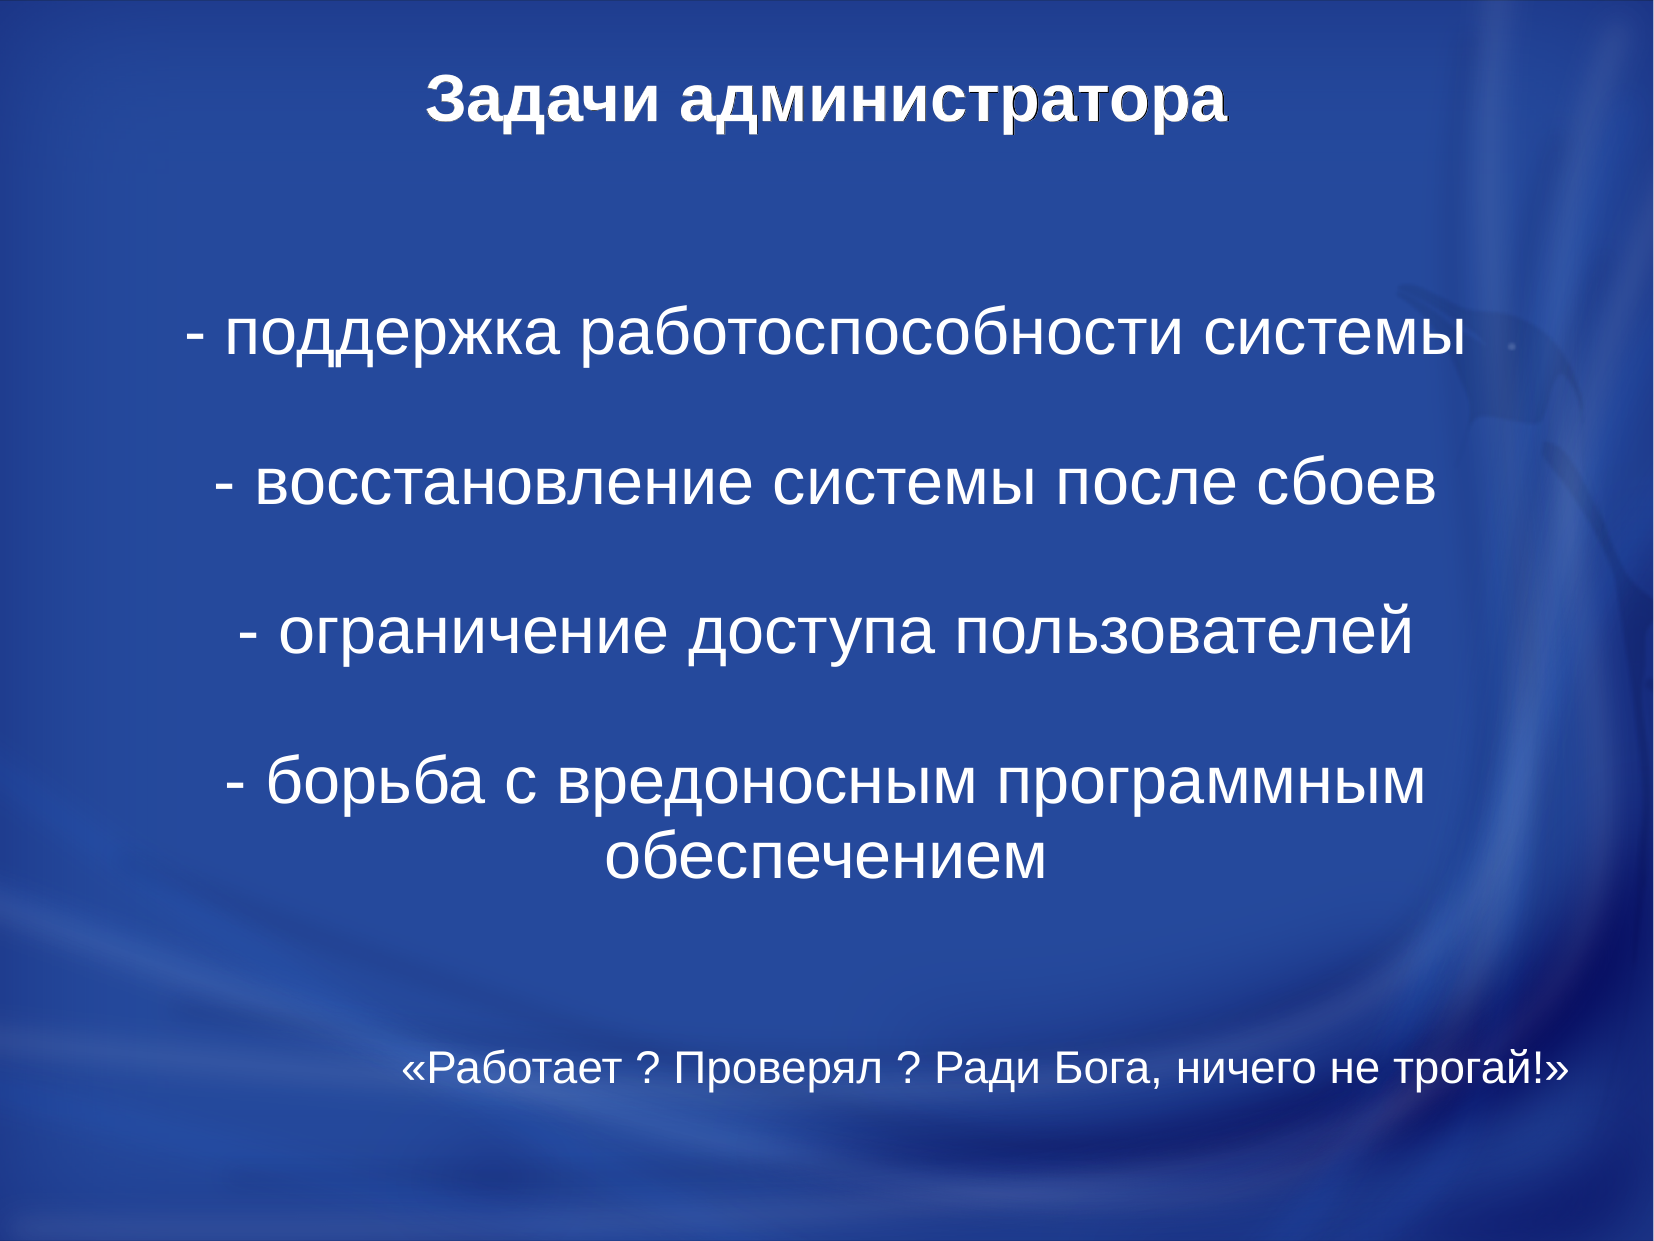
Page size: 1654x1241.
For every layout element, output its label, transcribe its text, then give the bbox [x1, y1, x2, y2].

picture [0, 0, 1654, 1241]
subtitle - поддержка работоспособности системы - восстановление системы после сбоев - ограничение доступа пользователей - борьба с вредоносным программным обеспечением «Работает ? Проверял ? Ради Бога, ничего не трогай!» [82, 206, 1571, 1182]
title Задачи администратора [82, 49, 1571, 148]
